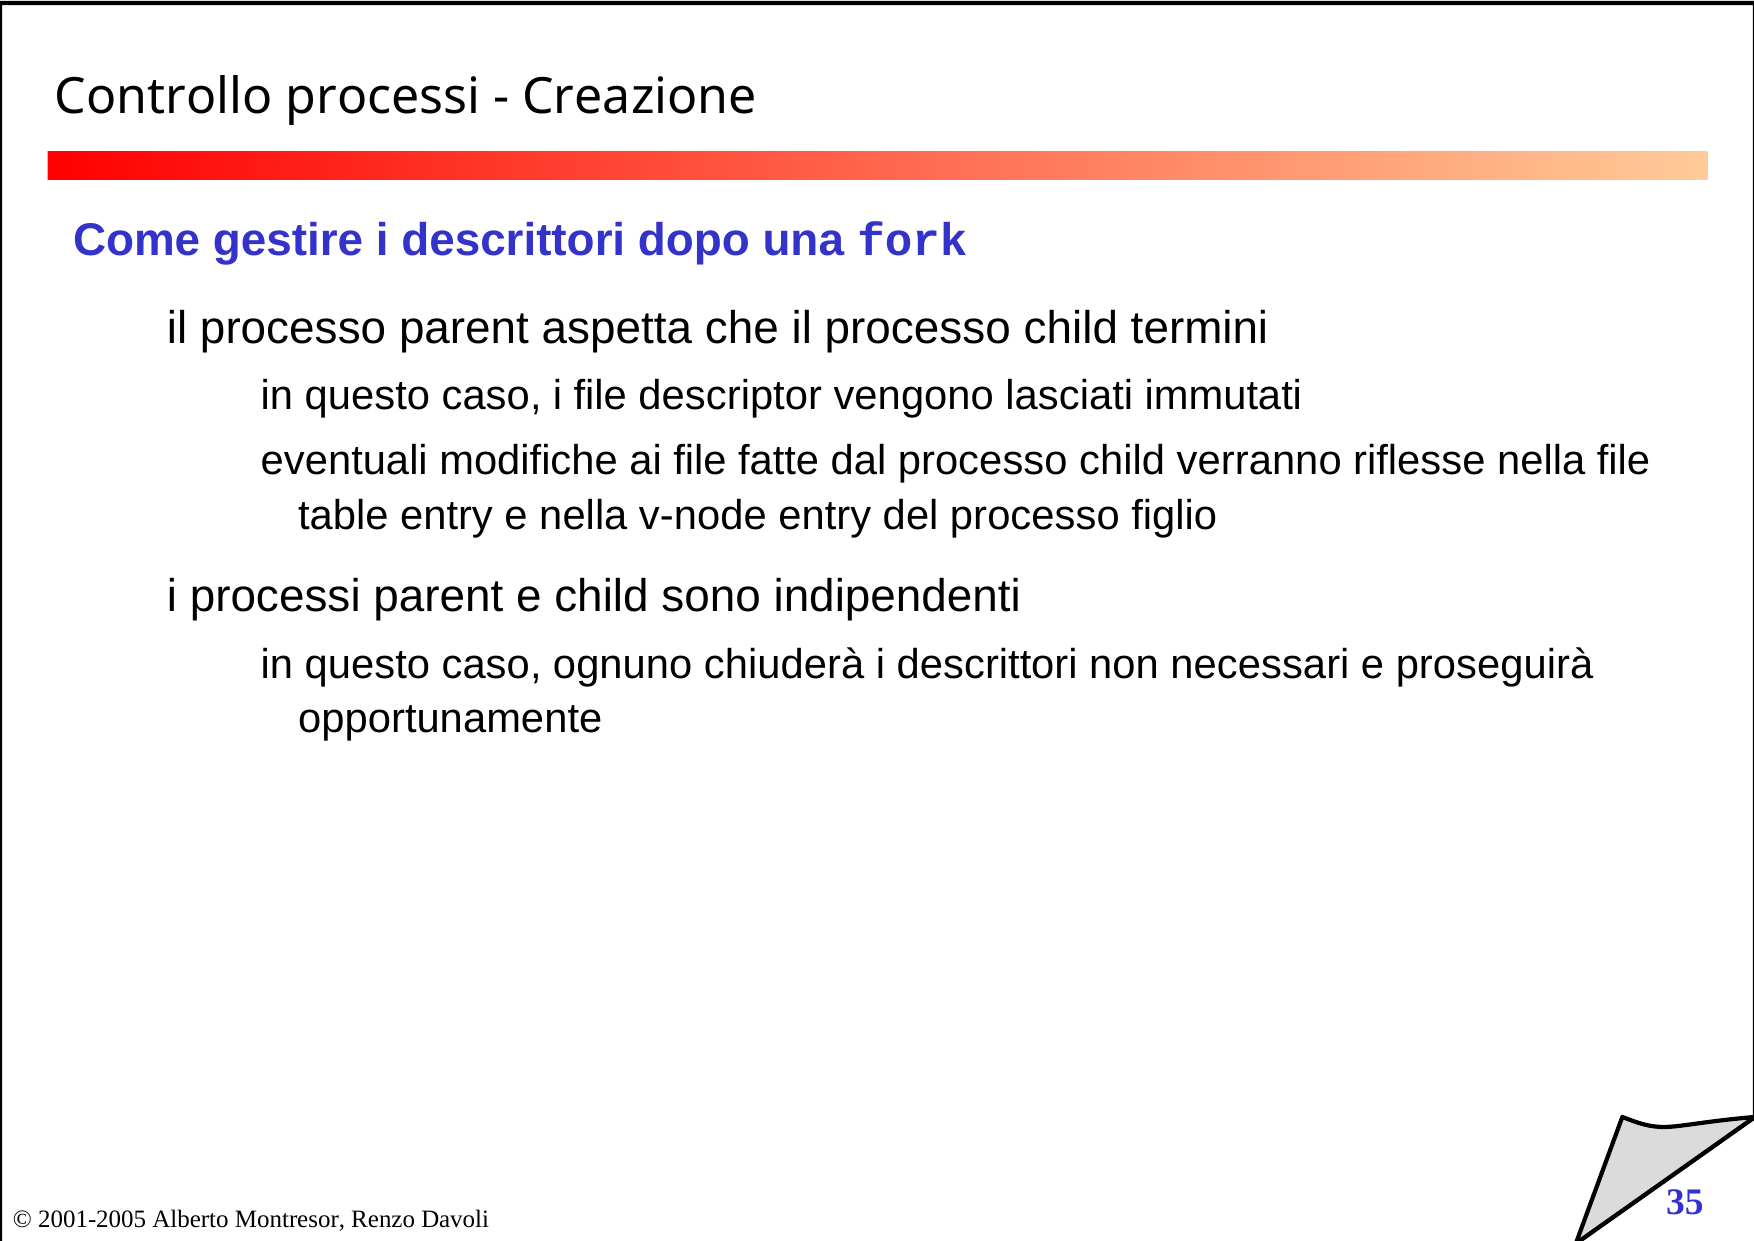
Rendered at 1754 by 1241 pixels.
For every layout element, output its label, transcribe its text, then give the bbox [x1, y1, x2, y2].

list Come gestire i descrittori dopo una fork il processo parent aspetta che il processo child termini in questo caso, i file descriptor vengono lasciati immutati eventuali modifiche ai file fatte dal processo child verranno riflesse nella file table entry e nella v-node entry del processo figlio i processi parent e child sono indipendenti in questo caso, ognuno chiuderà i descrittori non necessari e proseguirà opportunamente [58, 206, 1696, 869]
title Controllo processi - Creazione [40, 49, 1714, 144]
